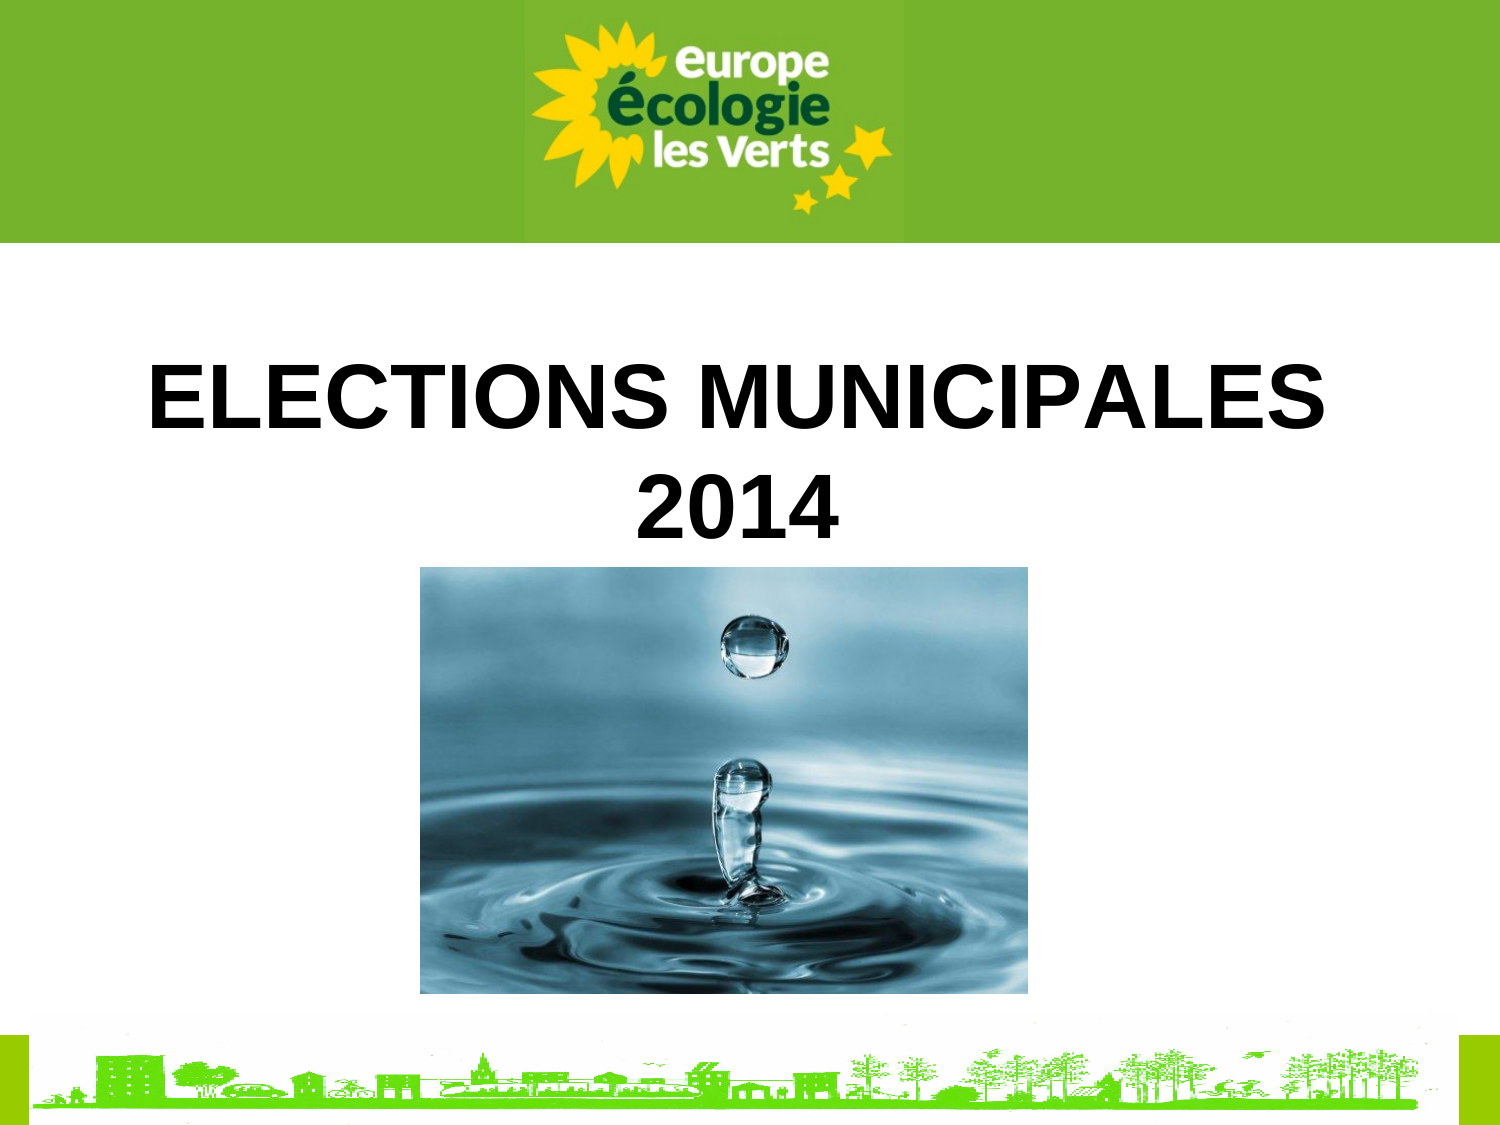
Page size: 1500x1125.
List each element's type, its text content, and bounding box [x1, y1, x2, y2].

text_box [0, 0, 1500, 243]
text_box [1459, 1035, 1500, 1125]
picture [29, 1011, 1459, 1125]
picture [525, 0, 904, 242]
picture [420, 567, 1028, 994]
text_box [0, 1035, 29, 1125]
title ELECTIONS MUNICIPALES 2014 [100, 326, 1376, 568]
